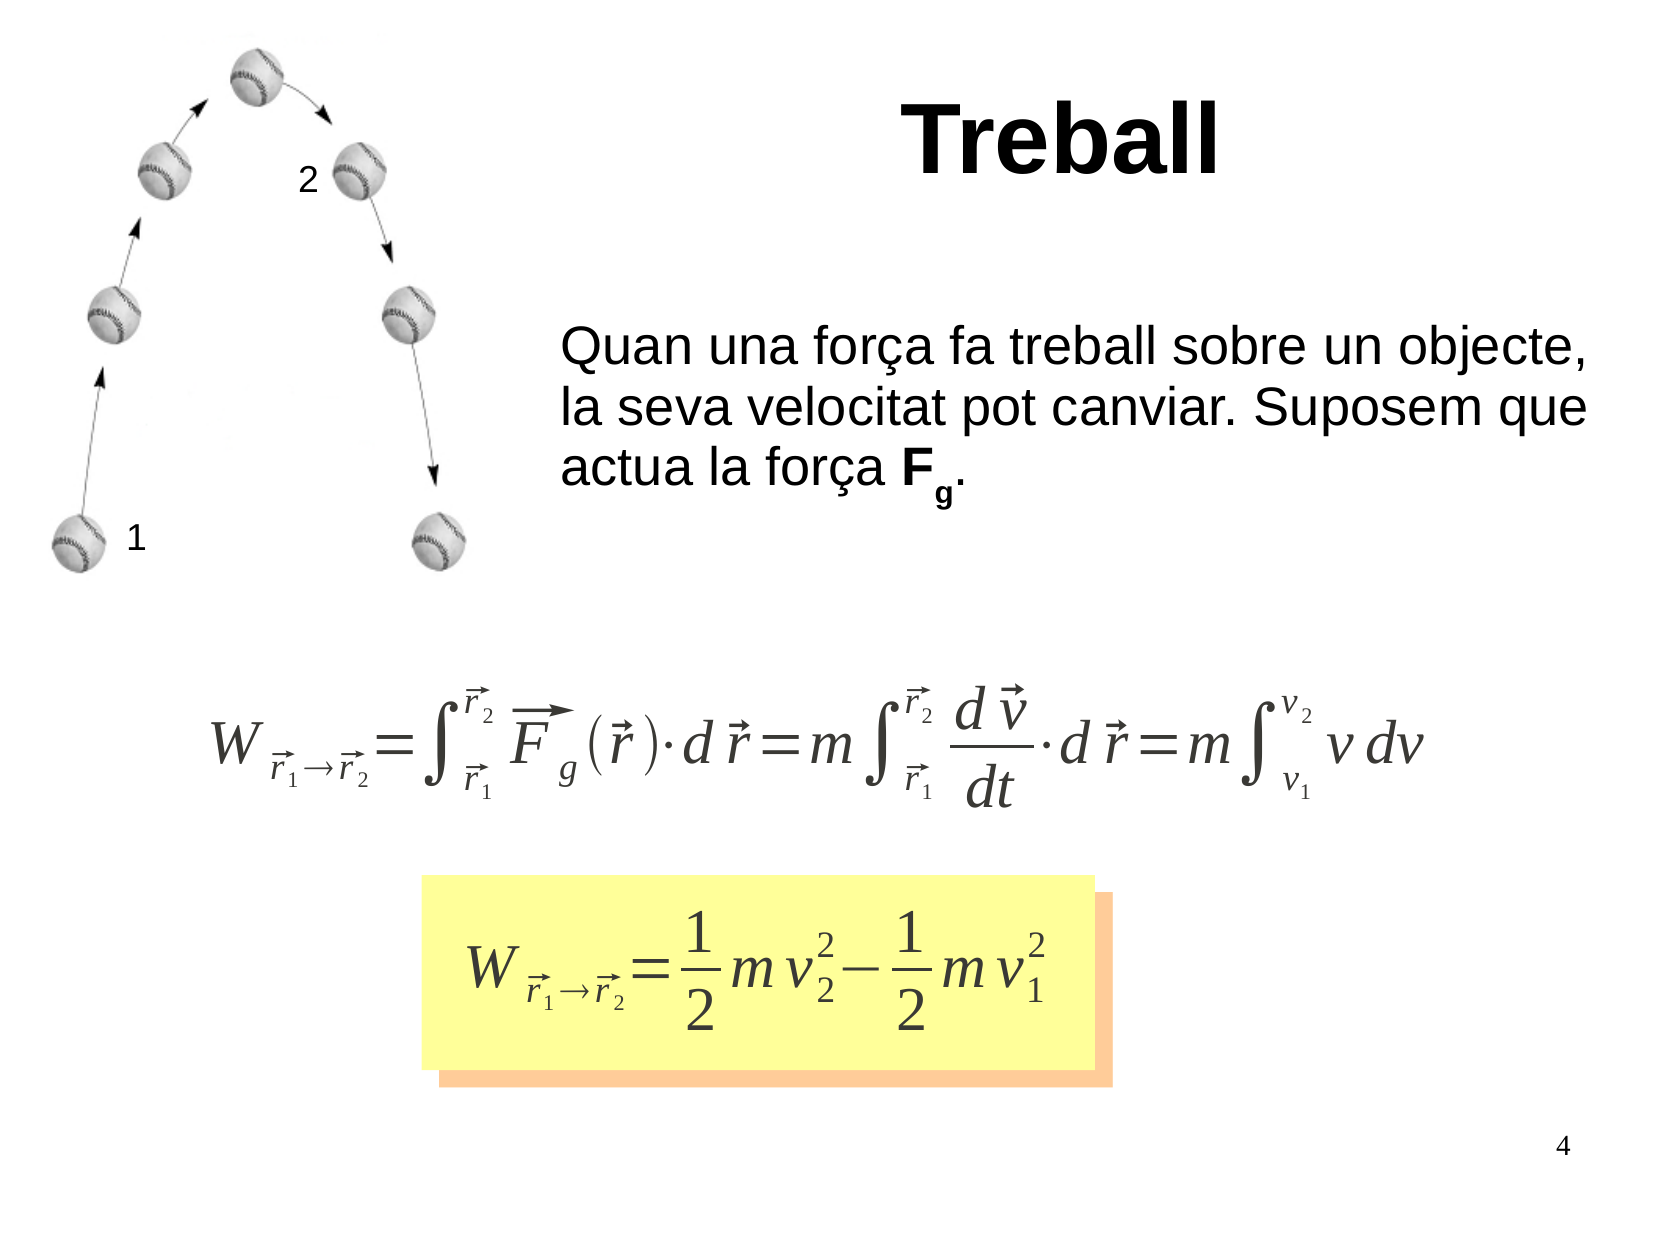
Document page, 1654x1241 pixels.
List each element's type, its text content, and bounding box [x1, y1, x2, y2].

text_box 1 [111, 508, 168, 583]
picture [38, 31, 489, 592]
text_box Treball [655, 75, 1496, 202]
text_box Quan una força fa treball sobre un objecte, la seva velocitat pot canviar. Suposem que actua la força Fg. [545, 308, 1623, 518]
text_box [421, 875, 1095, 1071]
chart [457, 896, 1053, 1044]
text_box 2 [283, 150, 341, 225]
chart [201, 590, 1431, 821]
